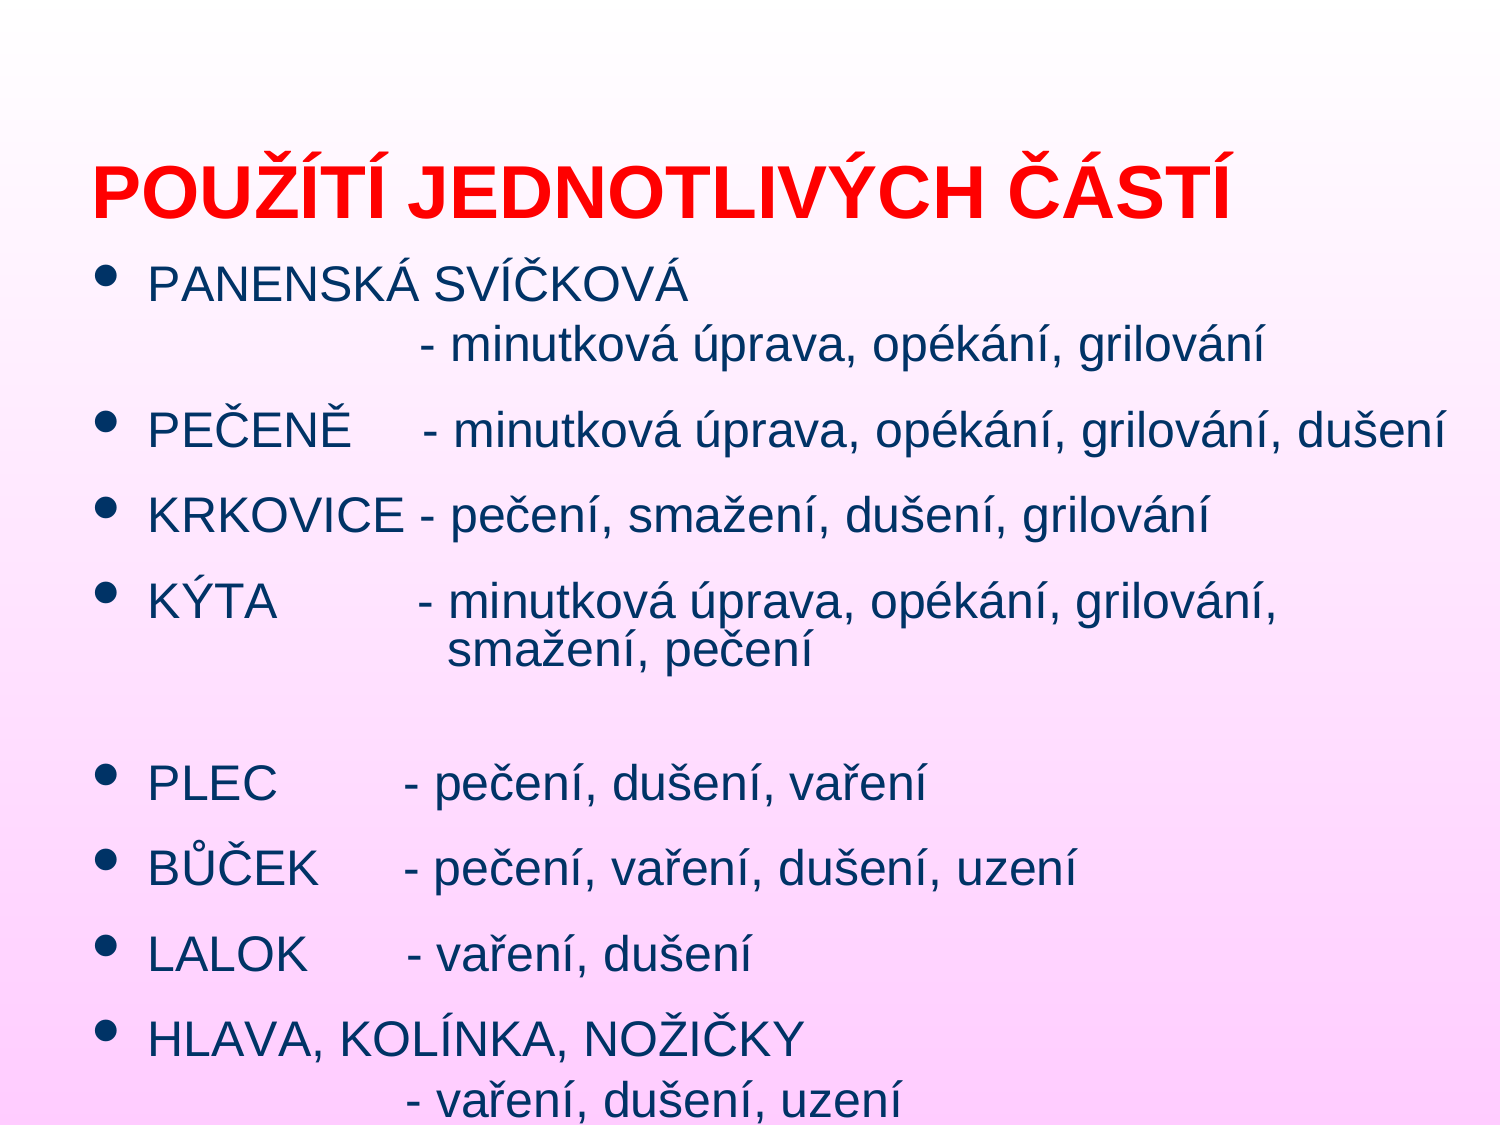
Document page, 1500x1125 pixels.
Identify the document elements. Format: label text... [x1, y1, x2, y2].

list PANENSKÁ SVÍČKOVÁ - minutková úprava, opékání, grilování PEČENĚ - minutková úprava, opékání, grilování, dušení KRKOVICE - pečení, smažení, dušení, grilování KÝTA - minutková úprava, opékání, grilování, smažení, pečení PLEC - pečení, dušení, vaření BŮČEK - pečení, vaření, dušení, uzení LALOK - vaření, dušení HLAVA, KOLÍNKA, NOŽIČKY - vaření, dušení, uzení [76, 255, 1500, 1125]
title POUŽÍTÍ JEDNOTLIVÝCH ČÁSTÍ [76, 78, 1353, 242]
